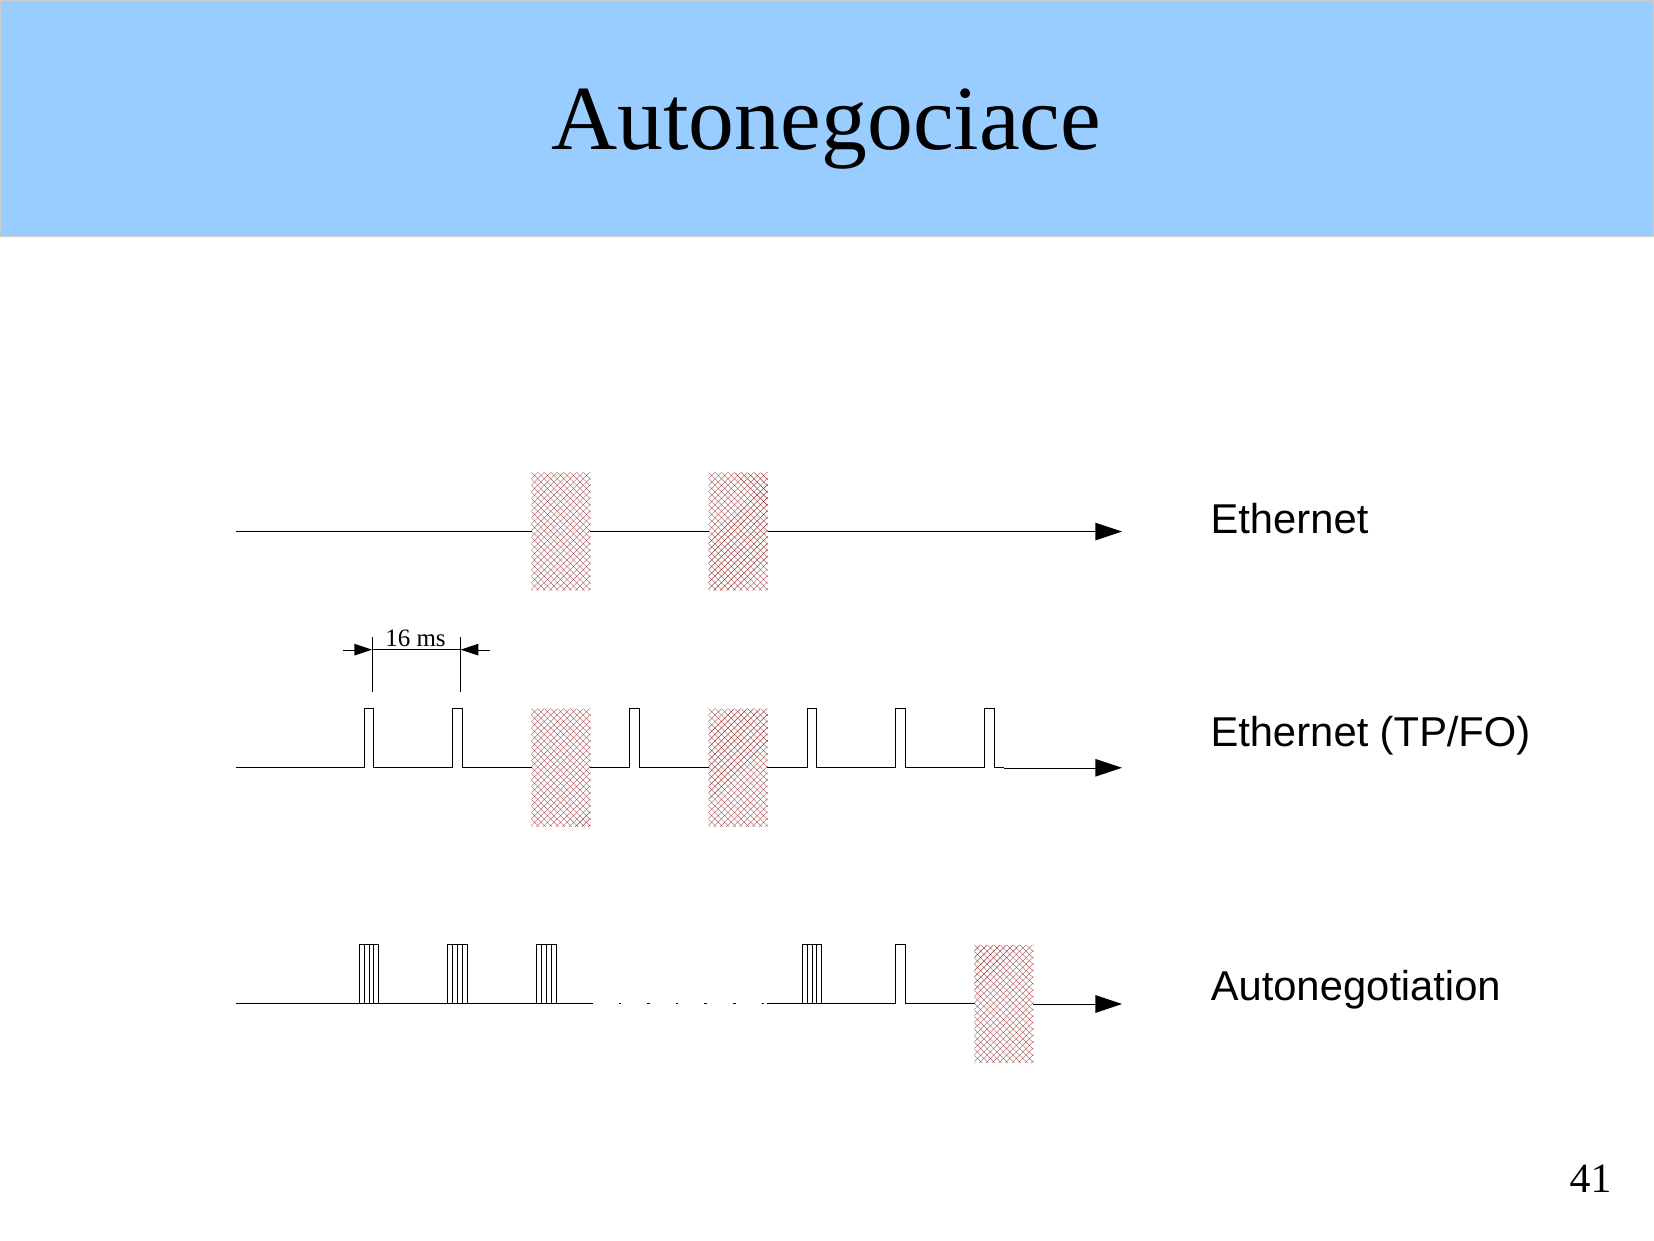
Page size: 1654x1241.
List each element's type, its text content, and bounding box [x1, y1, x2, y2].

text_box [708, 708, 768, 827]
text_box [531, 472, 591, 591]
text_box [974, 944, 1034, 1064]
text_box [708, 472, 768, 591]
text_box Ethernet [1210, 496, 1341, 549]
text_box Ethernet (TP/FO) [1210, 708, 1474, 762]
title Autonegociace [0, 0, 1654, 237]
text_box Autonegotiation [1210, 962, 1449, 1016]
text_box [531, 708, 591, 827]
